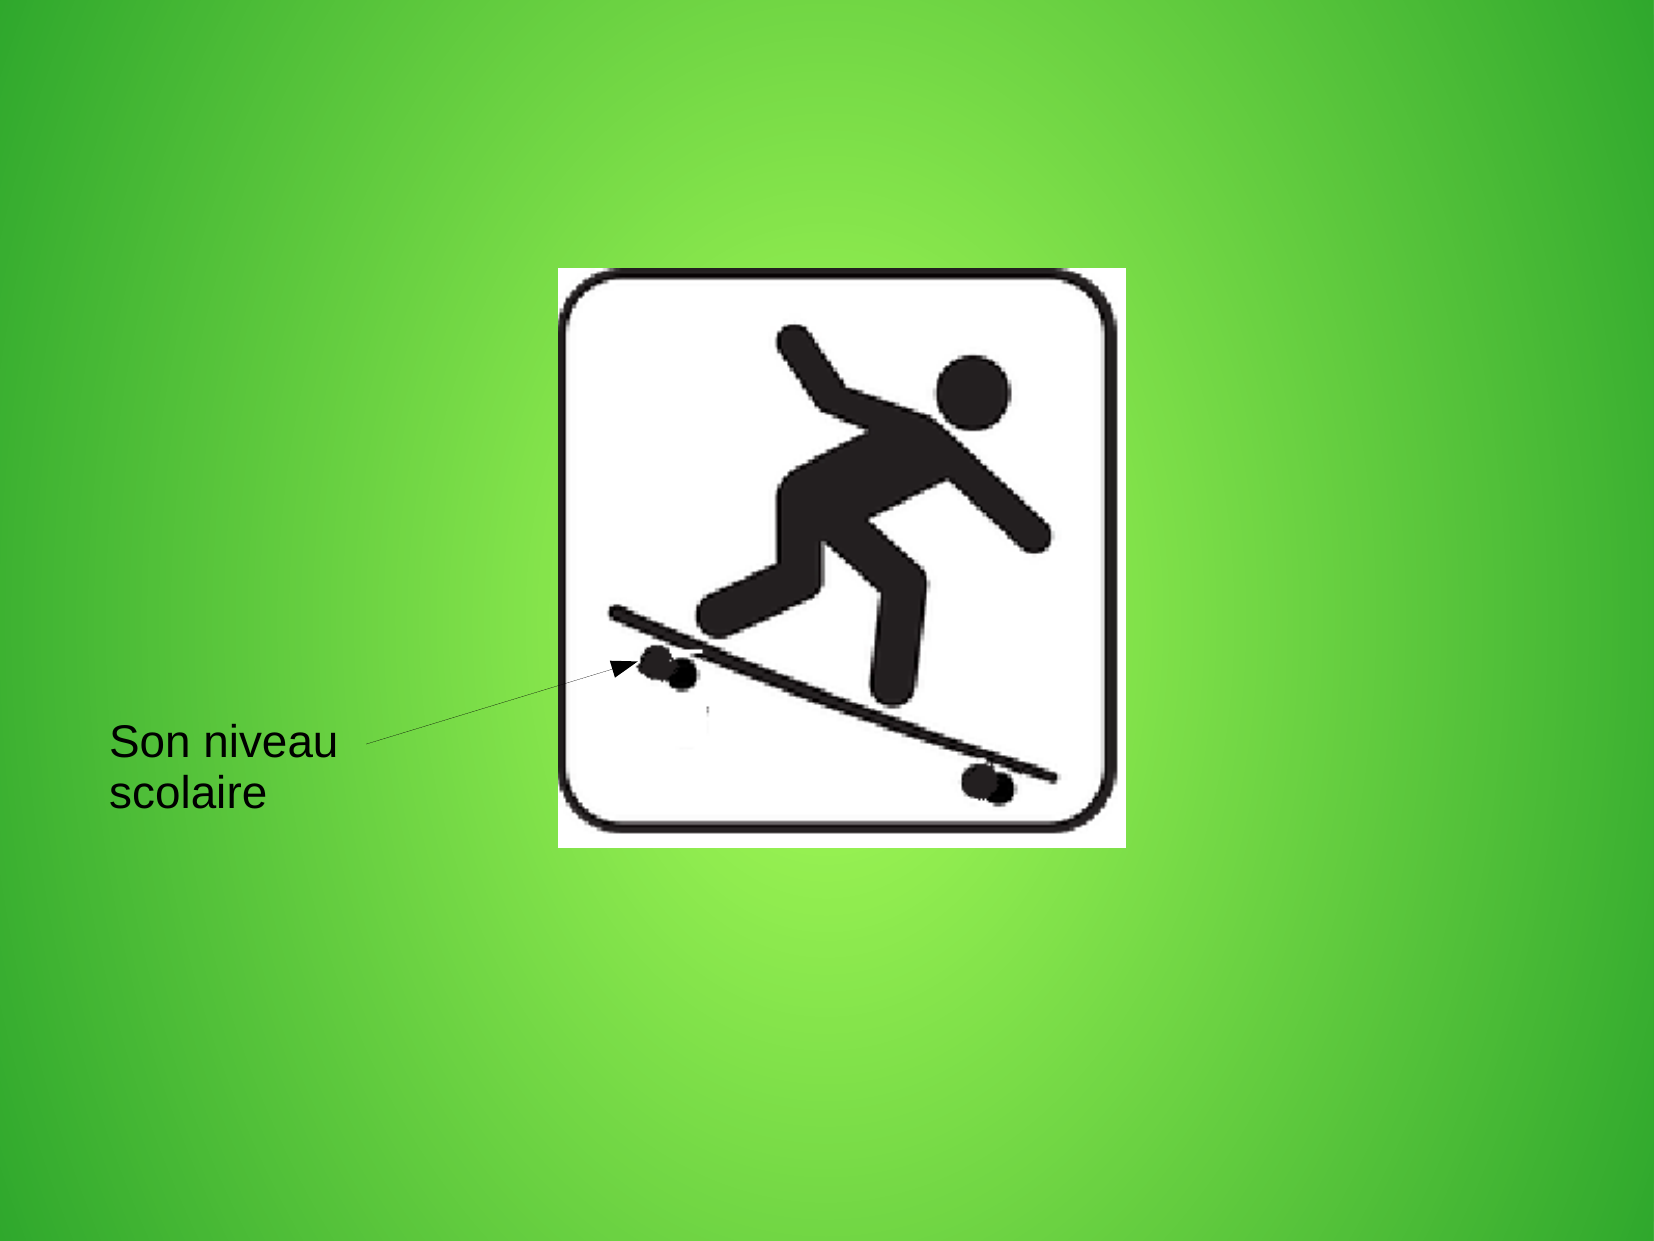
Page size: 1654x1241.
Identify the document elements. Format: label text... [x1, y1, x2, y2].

text_box Son niveau scolaire [94, 708, 497, 827]
picture [558, 268, 1126, 848]
